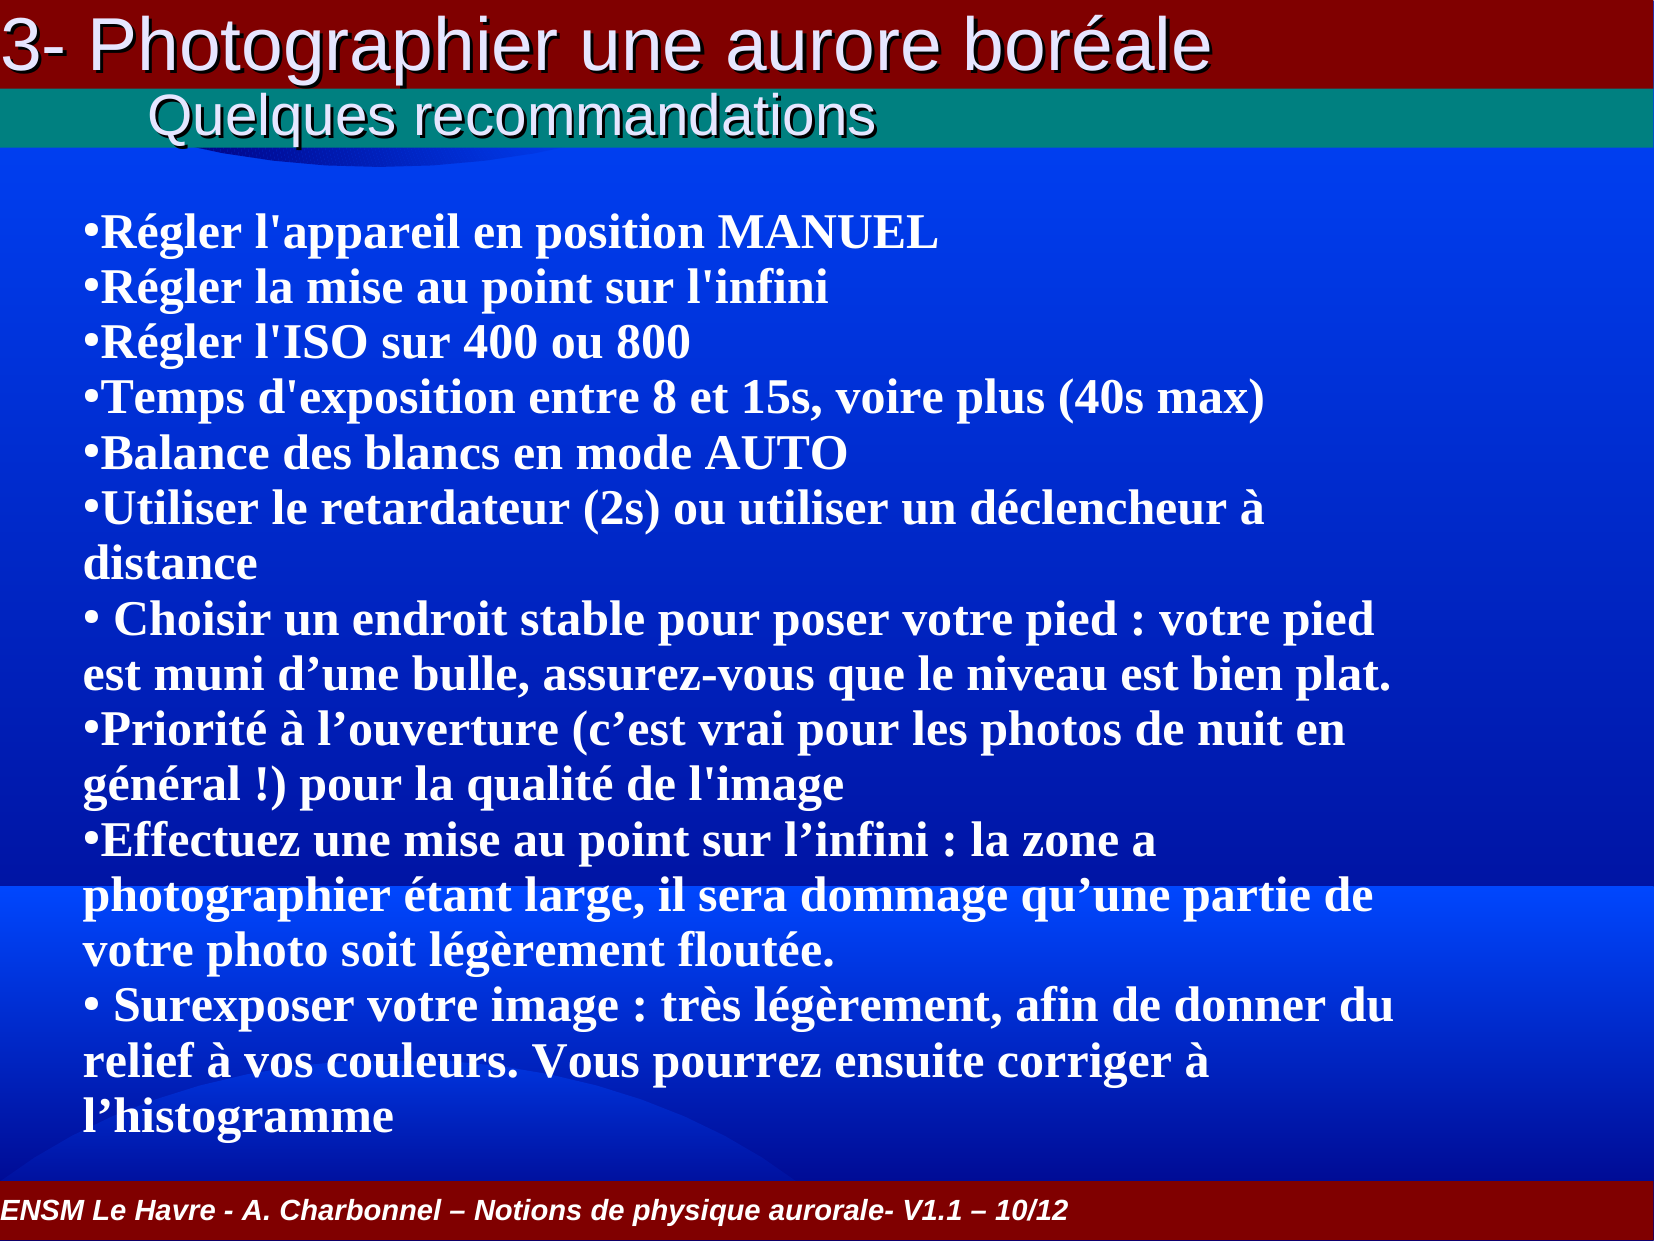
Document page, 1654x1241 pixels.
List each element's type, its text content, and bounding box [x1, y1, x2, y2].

text_box Régler l'appareil en position MANUEL Régler la mise au point sur l'infini Régler l'ISO sur 400 ou 800 Temps d'exposition entre 8 et 15s, voire plus (40s max) Balance des blancs en mode AUTO Utiliser le retardateur (2s) ou utiliser un déclencheur à distance Choisir un endroit stable pour poser votre pied : votre pied est muni d’une bulle, assurez-vous que le niveau est bien plat. Priorité à l’ouverture (c’est vrai pour les photos de nuit en général !) pour la qualité de l'image Effectuez une mise au point sur l’infini : la zone a photographier étant large, il sera dommage qu’une partie de votre photo soit légèrement floutée. Surexposer votre image : très légèrement, afin de donner du relief à vos couleurs. Vous pourrez ensuite corriger à l’histogramme [82, 203, 1441, 1165]
title Quelques recommandations [0, 89, 1654, 148]
text_box ENSM Le Havre - A. Charbonnel – Notions de physique aurorale- V1.1 – 10/12 [0, 1181, 1654, 1241]
title 3- Photographier une aurore boréale [0, 0, 1654, 89]
